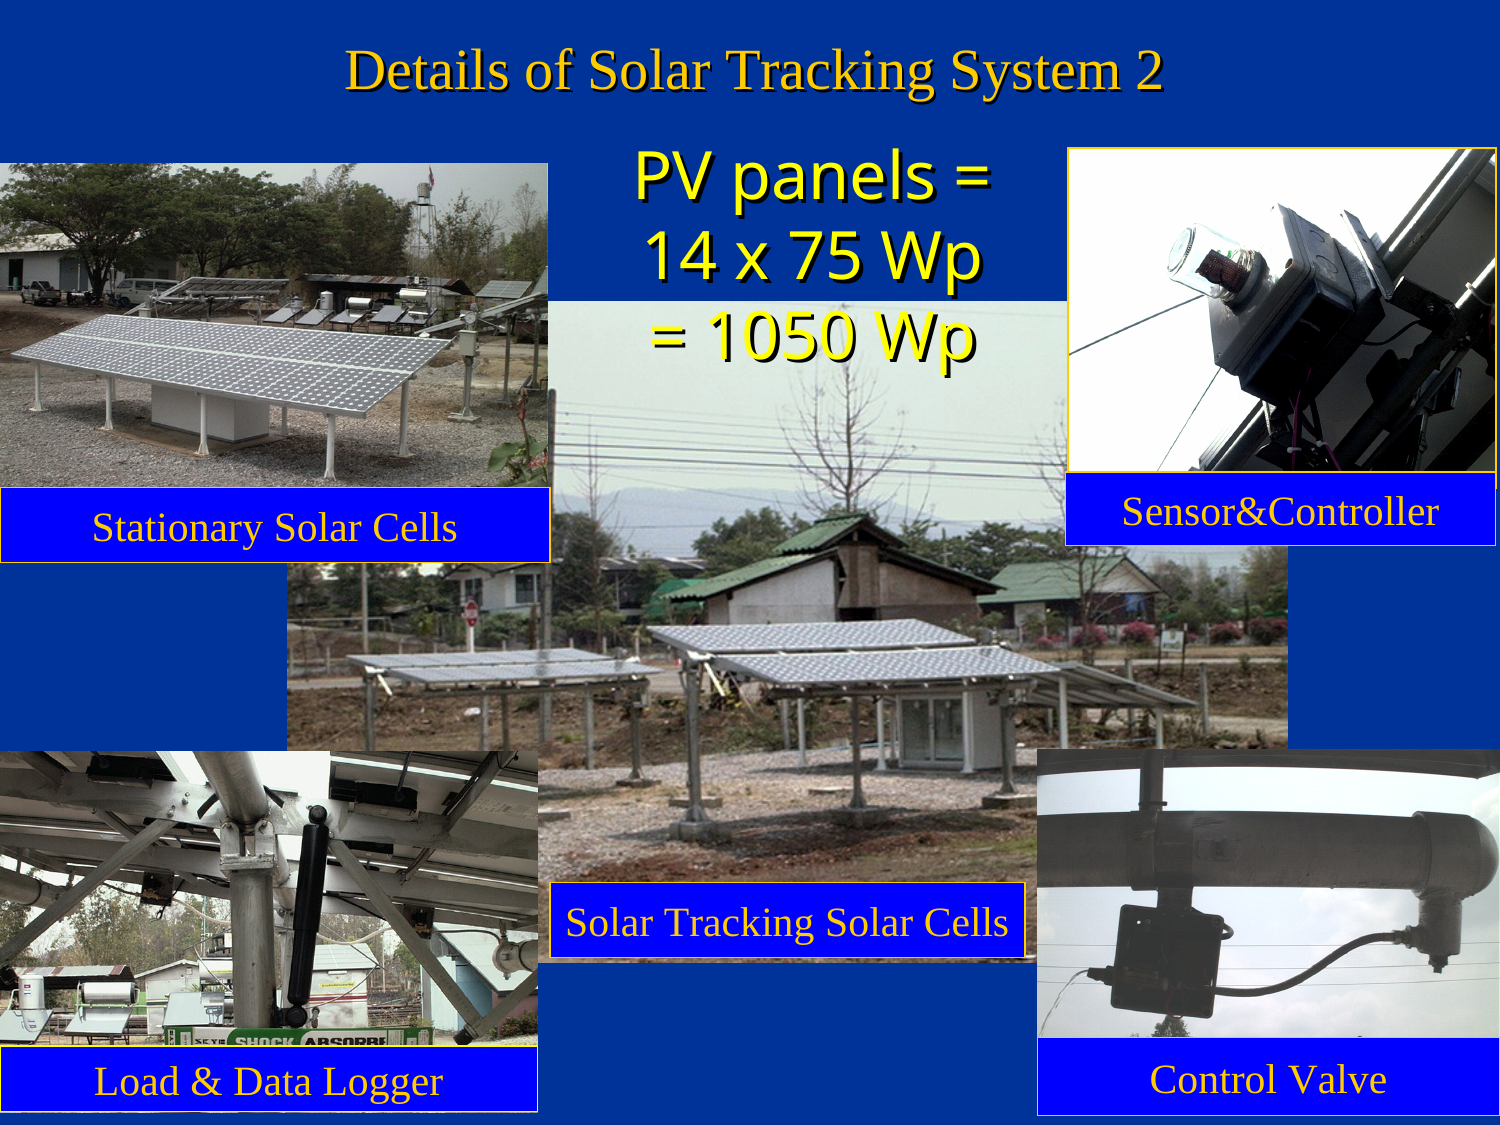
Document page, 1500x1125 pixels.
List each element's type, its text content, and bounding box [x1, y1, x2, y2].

picture [1068, 148, 1496, 471]
picture [0, 163, 1500, 1045]
text_box Details of Solar Tracking System 2 [329, 23, 1181, 110]
text_box PV panels = 14 x 75 Wp = 1050 Wp [574, 124, 1051, 381]
text_box Control Valve [1037, 1037, 1500, 1116]
text_box Load & Data Logger [0, 1045, 538, 1112]
text_box Solar Tracking Solar Cells [549, 882, 1026, 958]
text_box Stationary Solar Cells [0, 487, 550, 563]
text_box Sensor&Controller [1065, 471, 1496, 546]
